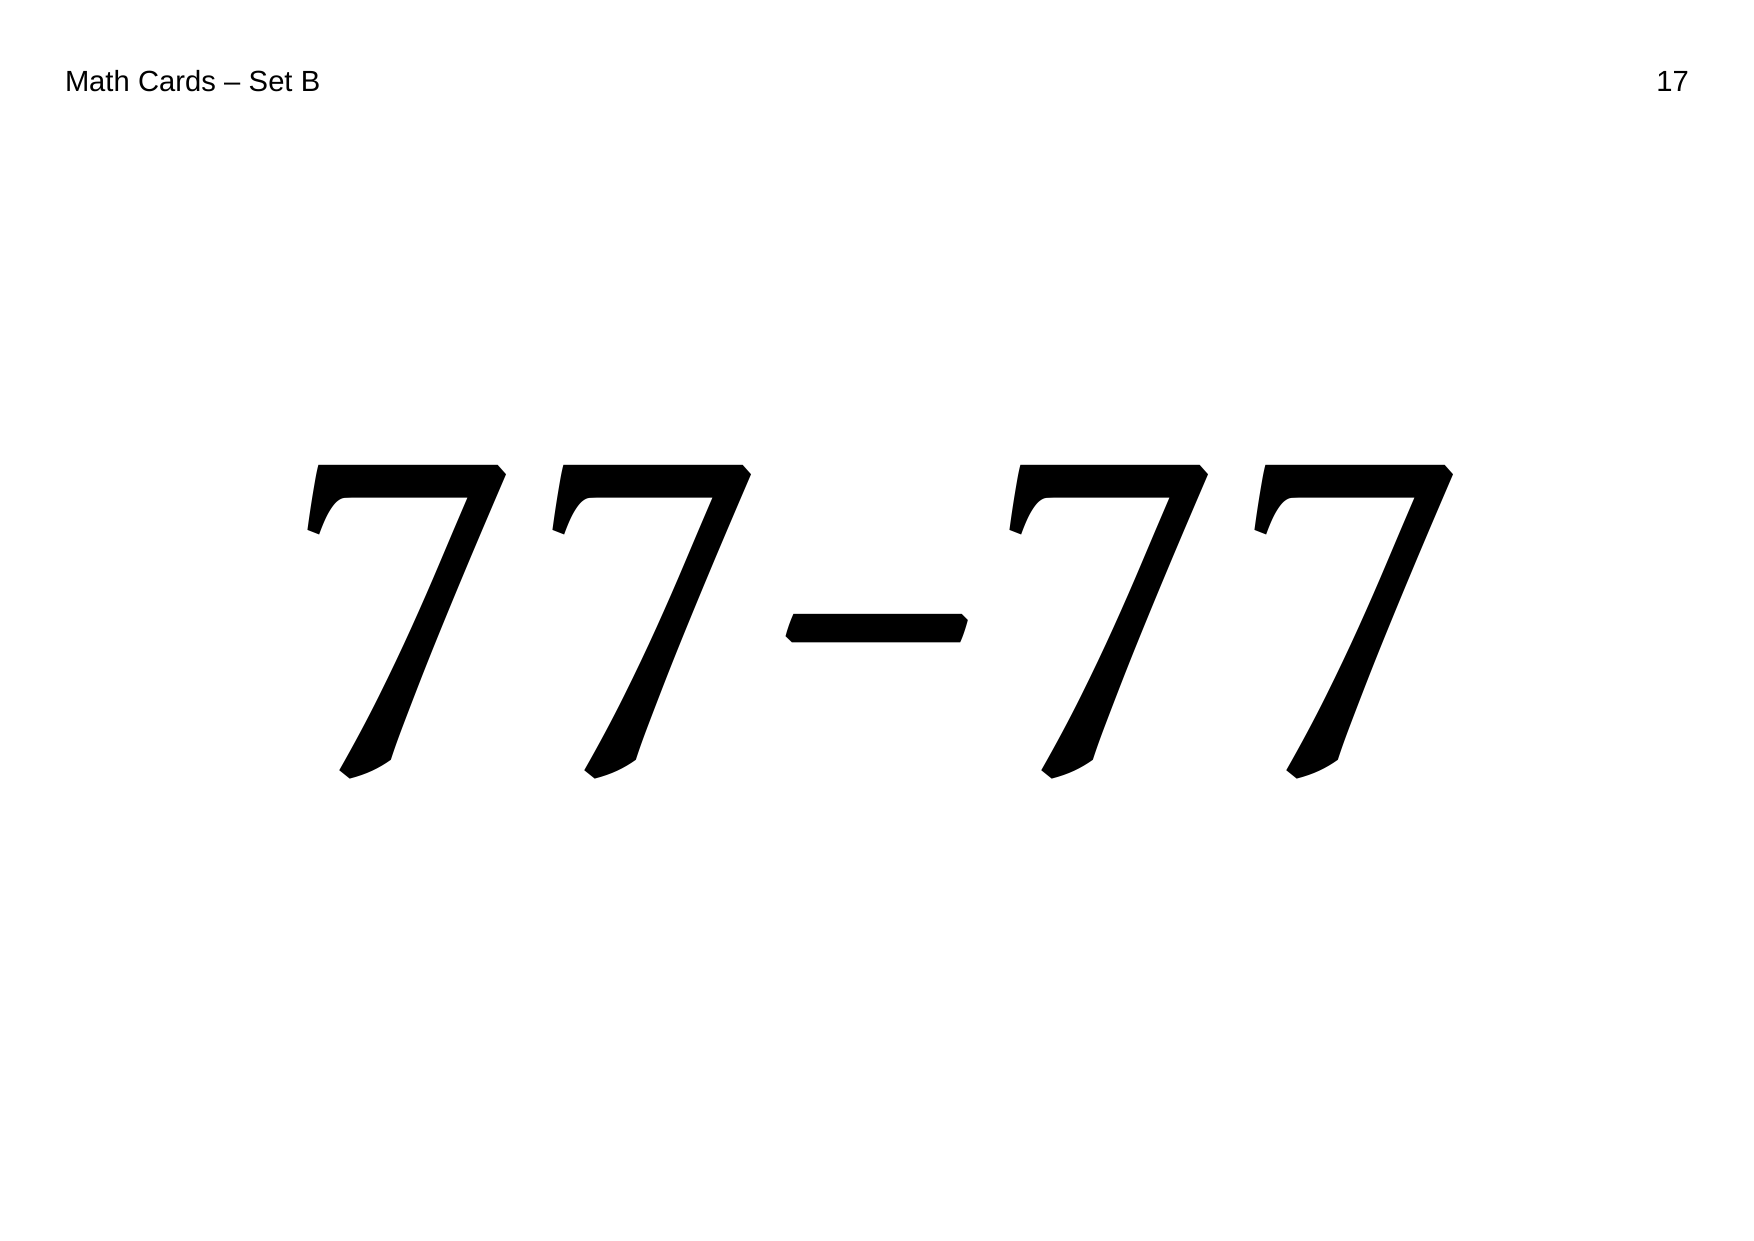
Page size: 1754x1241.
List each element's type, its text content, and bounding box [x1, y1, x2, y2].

text_box 17 [1650, 59, 1695, 104]
text_box Math Cards – Set B [59, 59, 328, 104]
text_box 77−77 [275, 318, 1479, 922]
